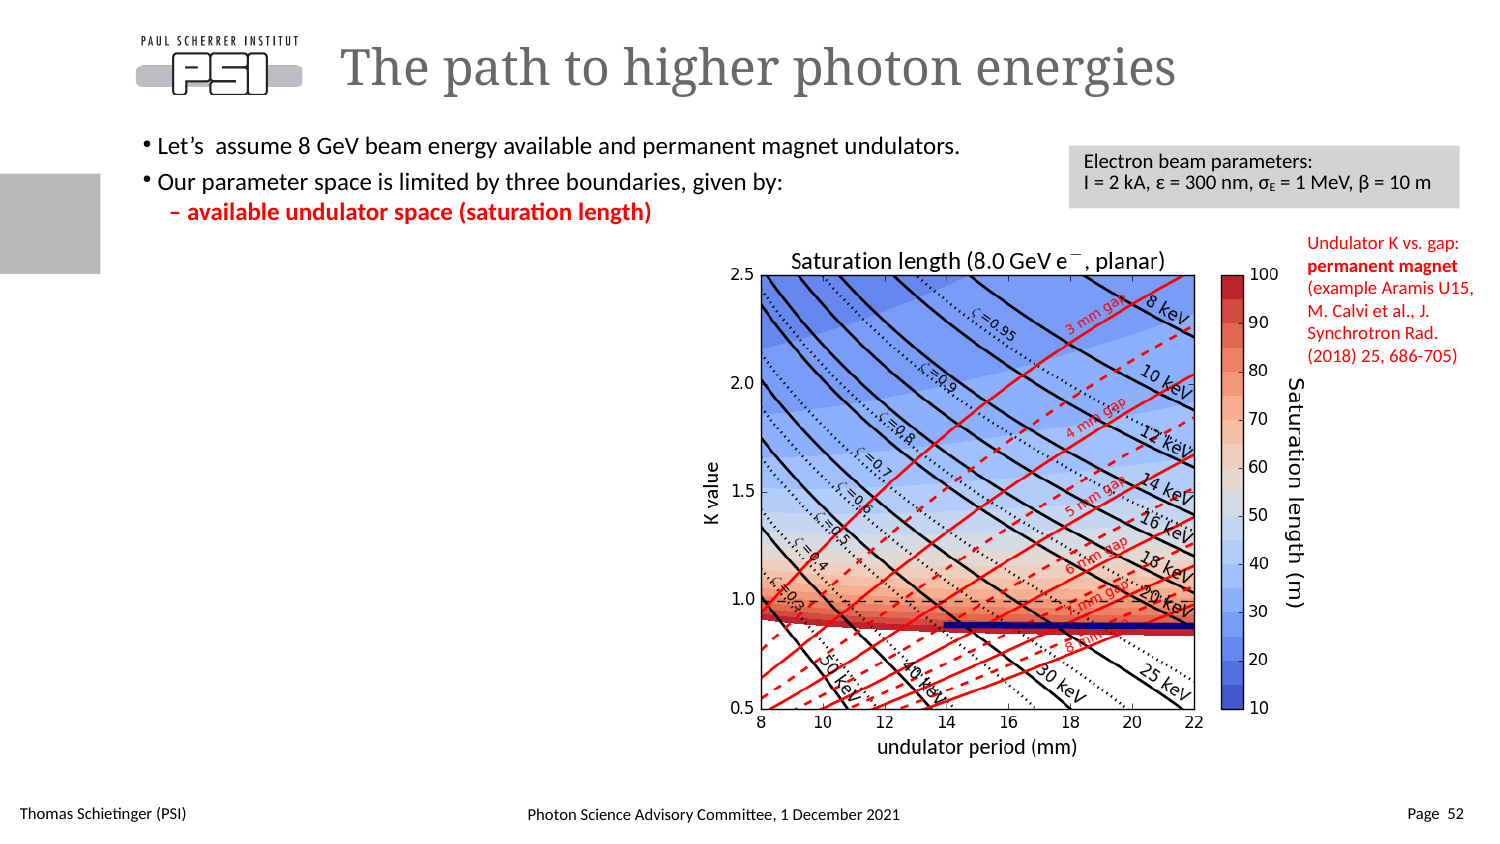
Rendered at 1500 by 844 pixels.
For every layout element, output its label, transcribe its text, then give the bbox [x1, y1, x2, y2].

list Undulator K vs. gap: permanent magnet (example Aramis U15, M. Calvi et al., J. Synchrotron Rad.(2018) 25, 686-705) [1307, 230, 1488, 376]
title The path to higher photon energies [340, 35, 1442, 98]
picture [652, 217, 1343, 795]
list Let’s assume 8 GeV beam energy available and permanent magnet undulators. Our parameter space is limited by three boundaries, given by: – available undulator space (saturation length) [135, 129, 1002, 766]
text_box Electron beam parameters: I = 2 kA, ε = 300 nm, σE = 1 MeV, β = 10 m [1068, 145, 1460, 209]
